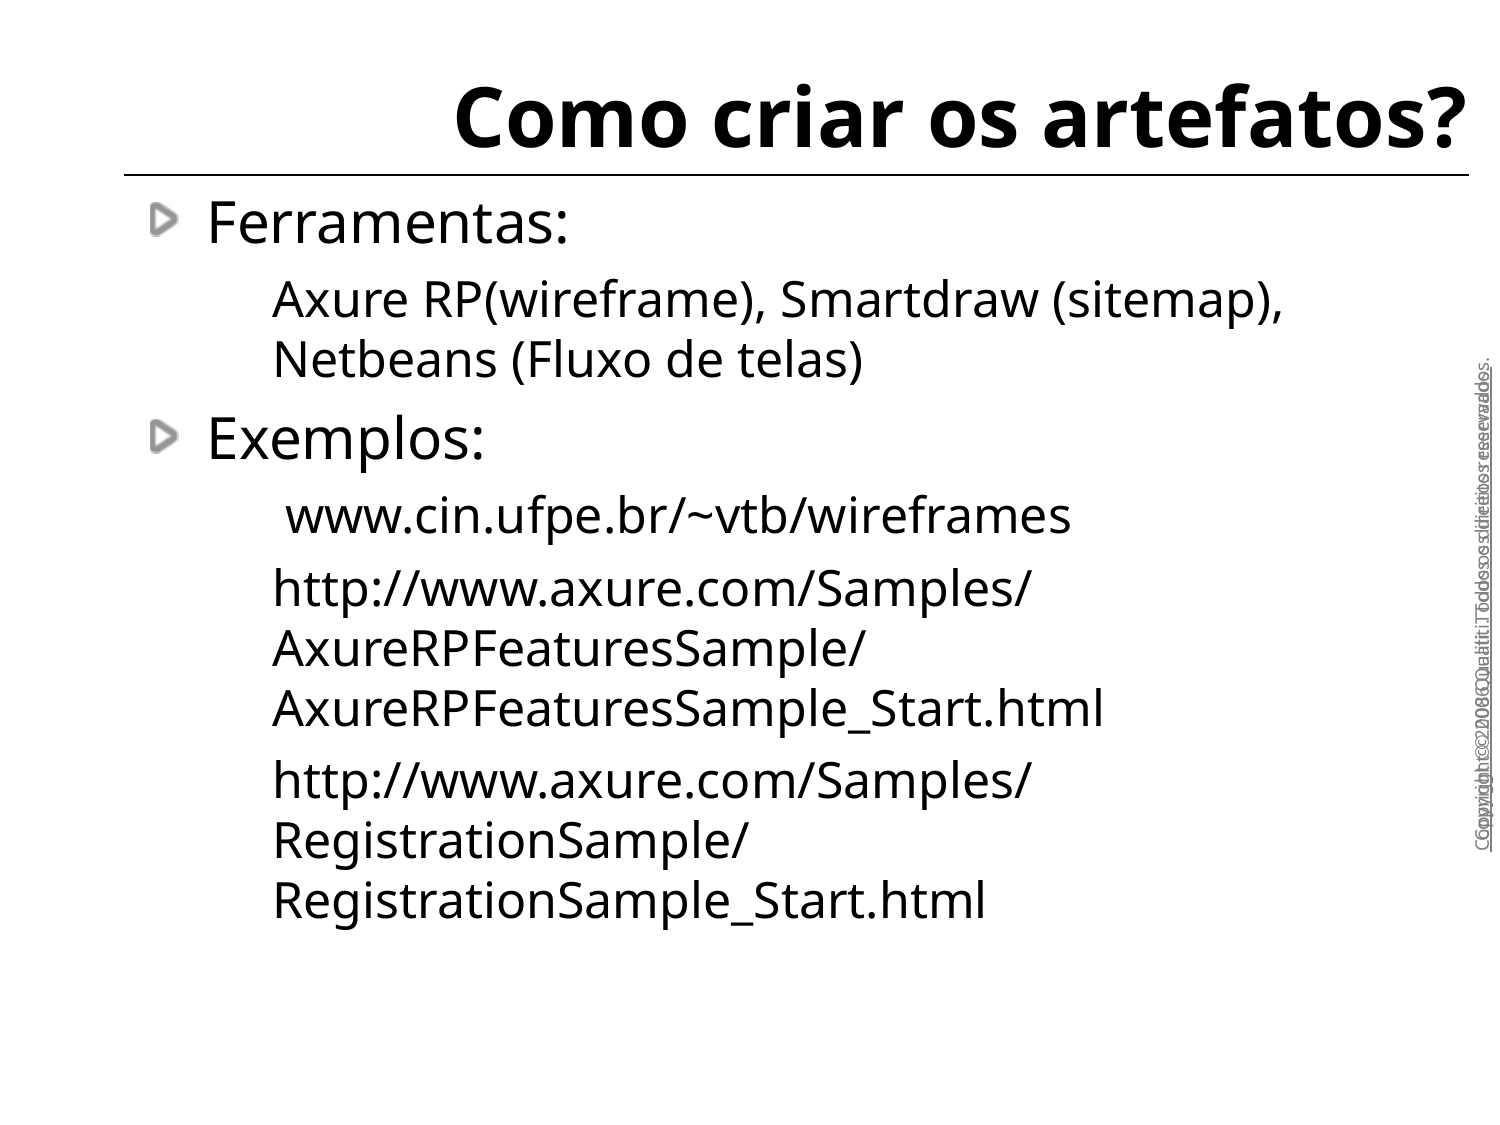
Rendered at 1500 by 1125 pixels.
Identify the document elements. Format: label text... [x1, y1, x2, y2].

list Ferramentas: Axure RP(wireframe), Smartdraw (sitemap), Netbeans (Fluxo de telas) Exemplos: www.cin.ufpe.br/~vtb/wireframes http://www.axure.com/Samples/AxureRPFeaturesSample/AxureRPFeaturesSample_Start.html http://www.axure.com/Samples/RegistrationSample/RegistrationSample_Start.html [135, 177, 1436, 965]
title Como criar os artefatos? [329, 0, 1483, 172]
